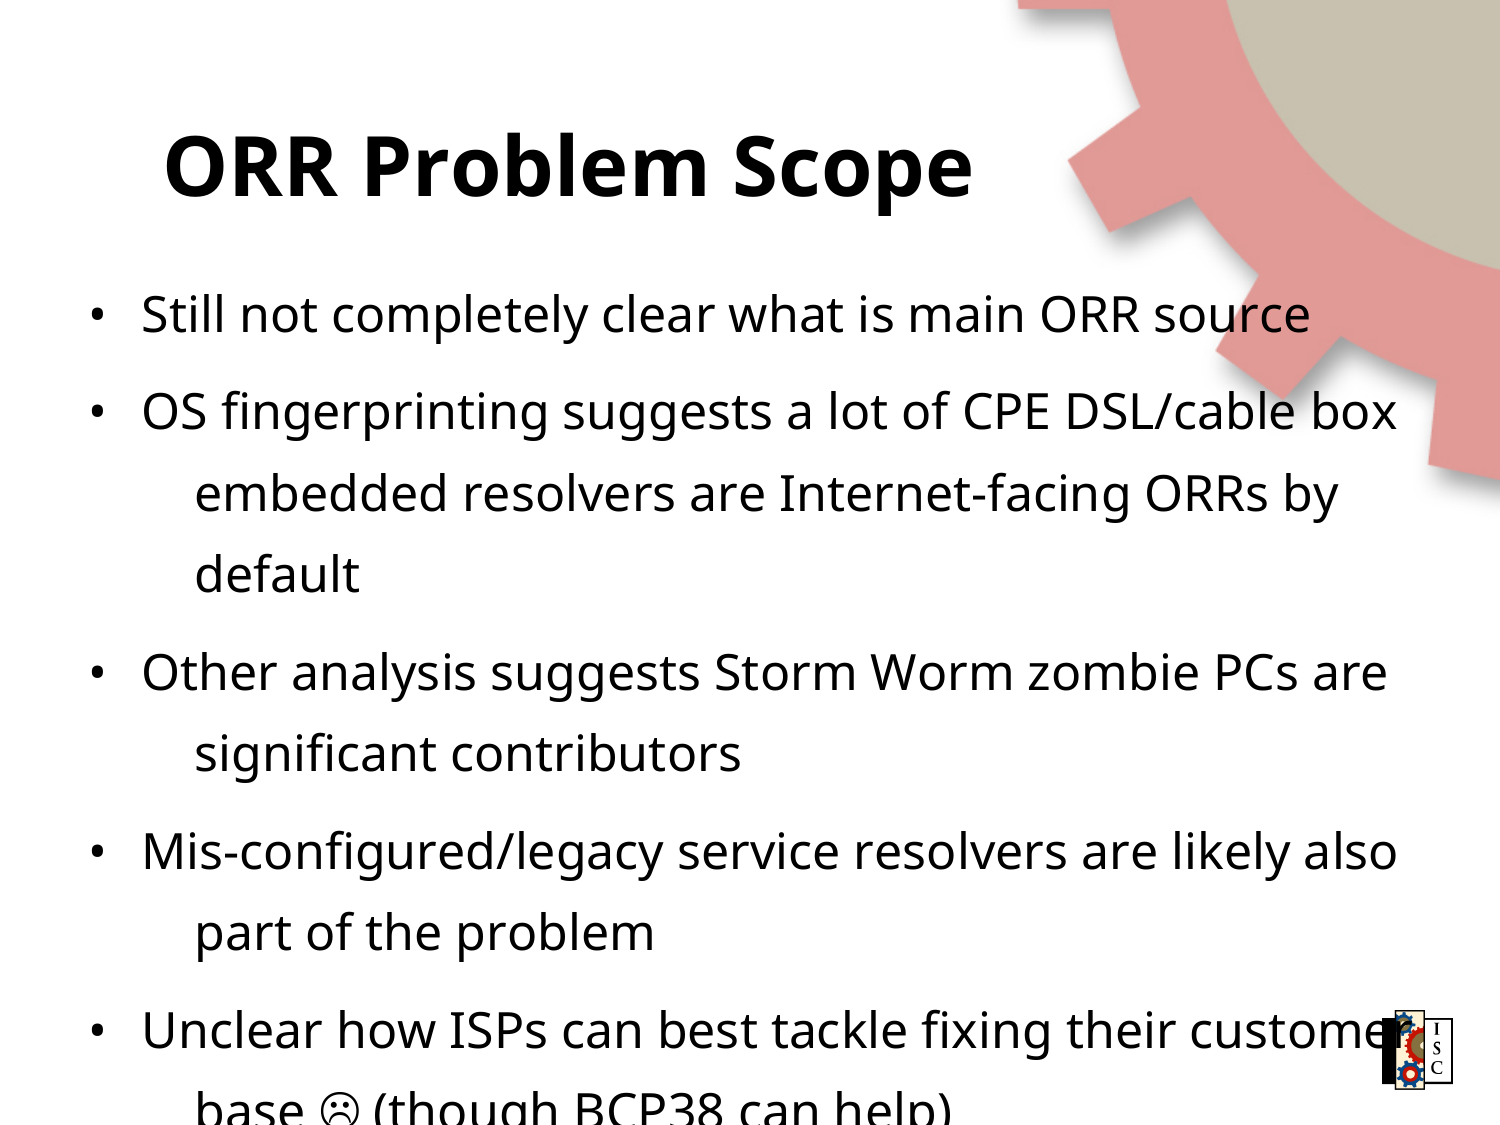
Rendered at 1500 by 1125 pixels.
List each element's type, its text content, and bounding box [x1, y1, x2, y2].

list Still not completely clear what is main ORR source OS fingerprinting suggests a lot of CPE DSL/cable box embedded resolvers are Internet-facing ORRs by default Other analysis suggests Storm Worm zombie PCs are significant contributors Mis-configured/legacy service resolvers are likely also part of the problem Unclear how ISPs can best tackle fixing their customer base  (though BCP38 can help) [88, 265, 1447, 1125]
picture [0, 0, 1500, 1125]
title ORR Problem Scope [162, 26, 1472, 280]
